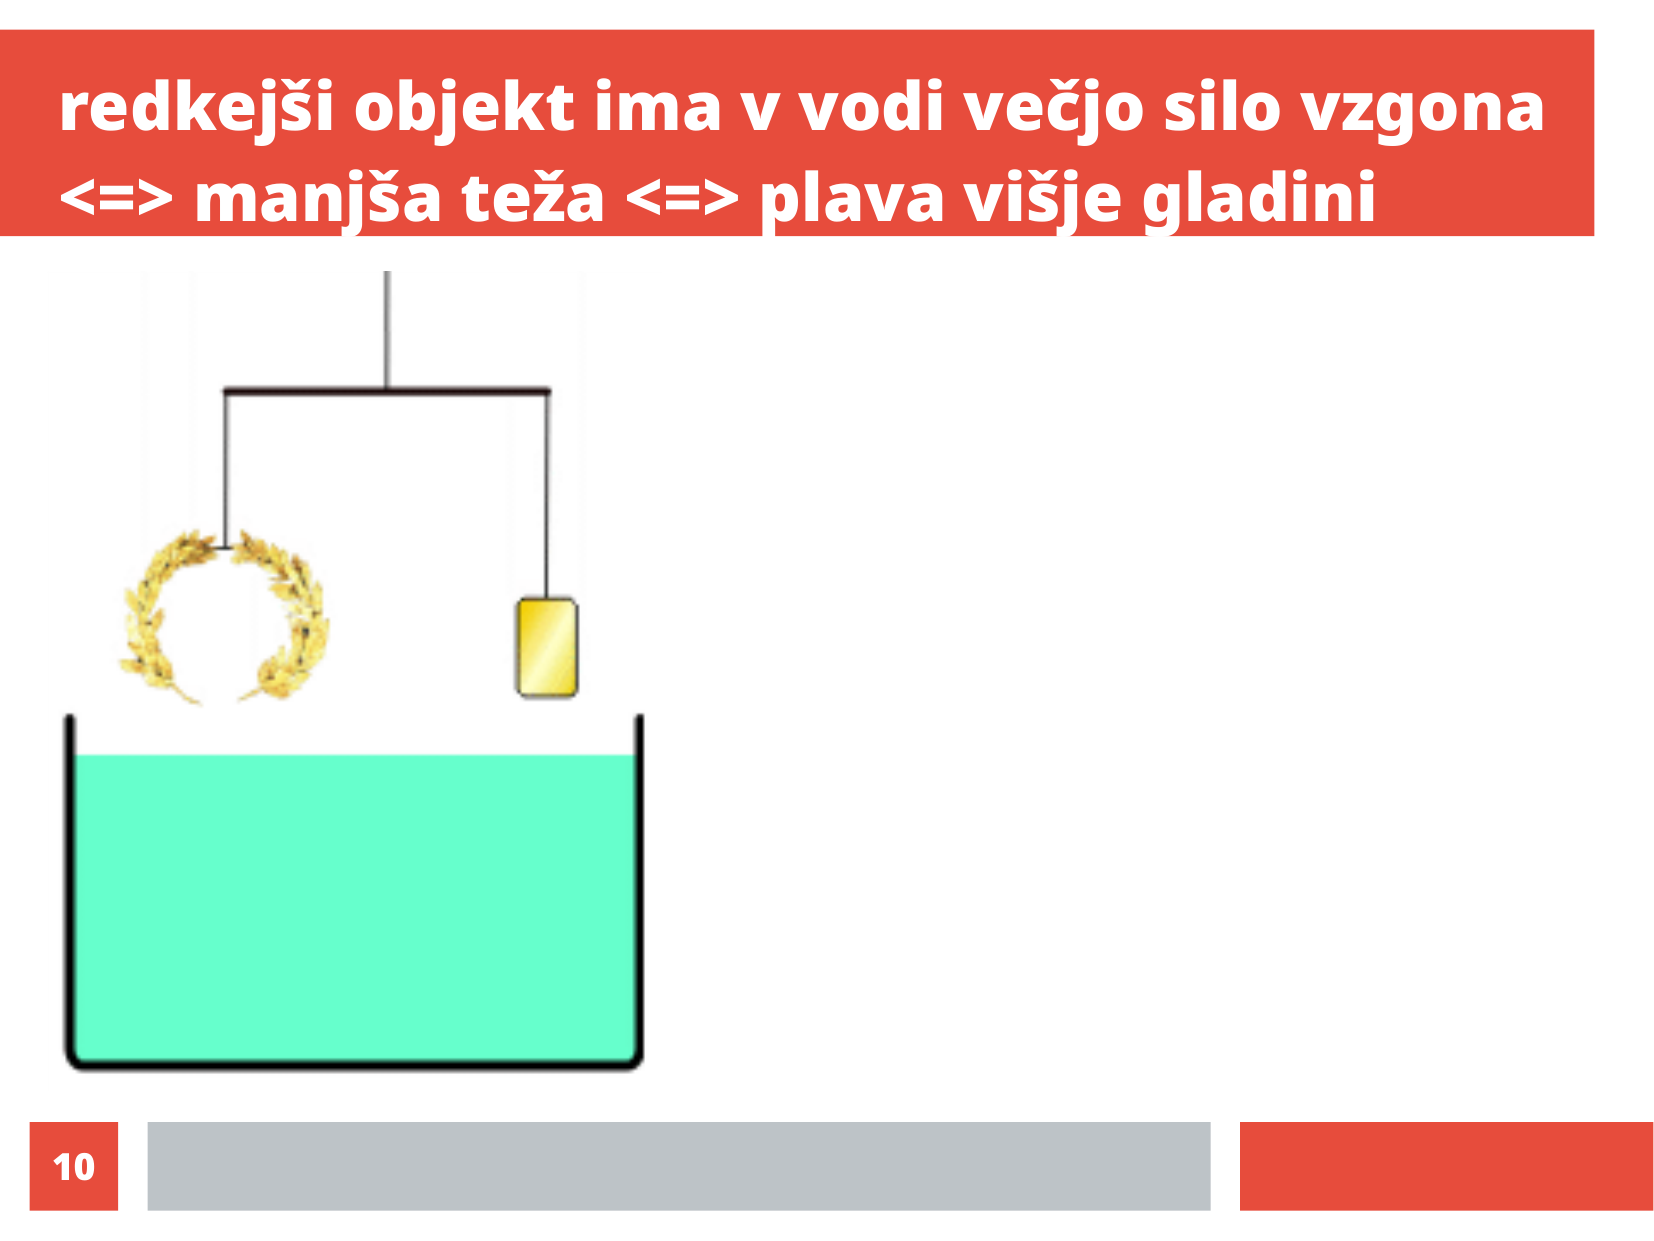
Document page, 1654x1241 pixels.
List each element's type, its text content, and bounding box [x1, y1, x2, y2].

picture [47, 271, 662, 1091]
title redkejši objekt ima v vodi večjo silo vzgona <=> manjša teža <=> plava višje gladini [59, 59, 1595, 207]
